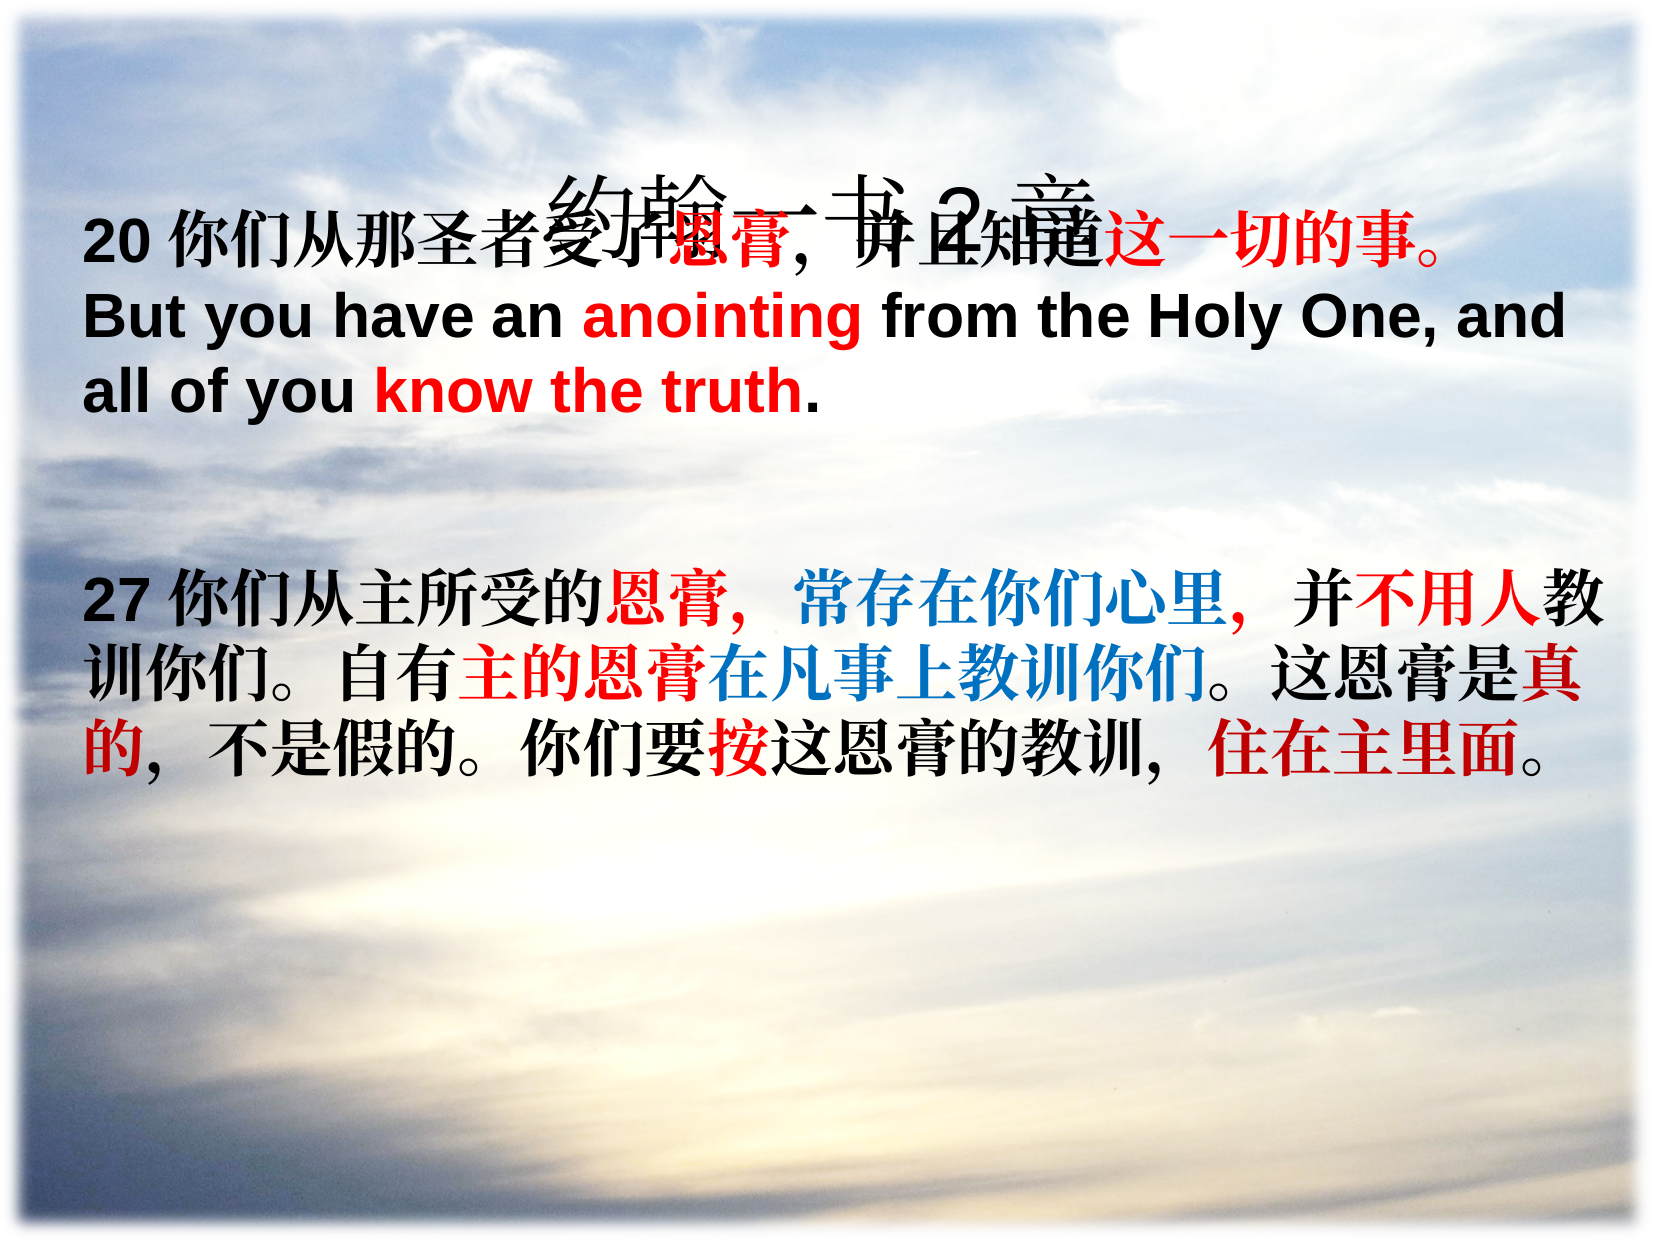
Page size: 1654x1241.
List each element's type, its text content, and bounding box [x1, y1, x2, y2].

title 约翰一书2章 [82, 49, 1563, 200]
list 20你们从那圣者受了恩膏，并且知道这一切的事。 But you have an anointing from the Holy One, and all of you know the truth. 27你们从主所受的恩膏，常存在你们心里，并不用人教训你们。自有主的恩膏在凡事上教训你们。这恩膏是真的，不是假的。你们要按这恩膏的教训，住在主里面。 [82, 200, 1607, 1116]
picture [0, 0, 1654, 1241]
